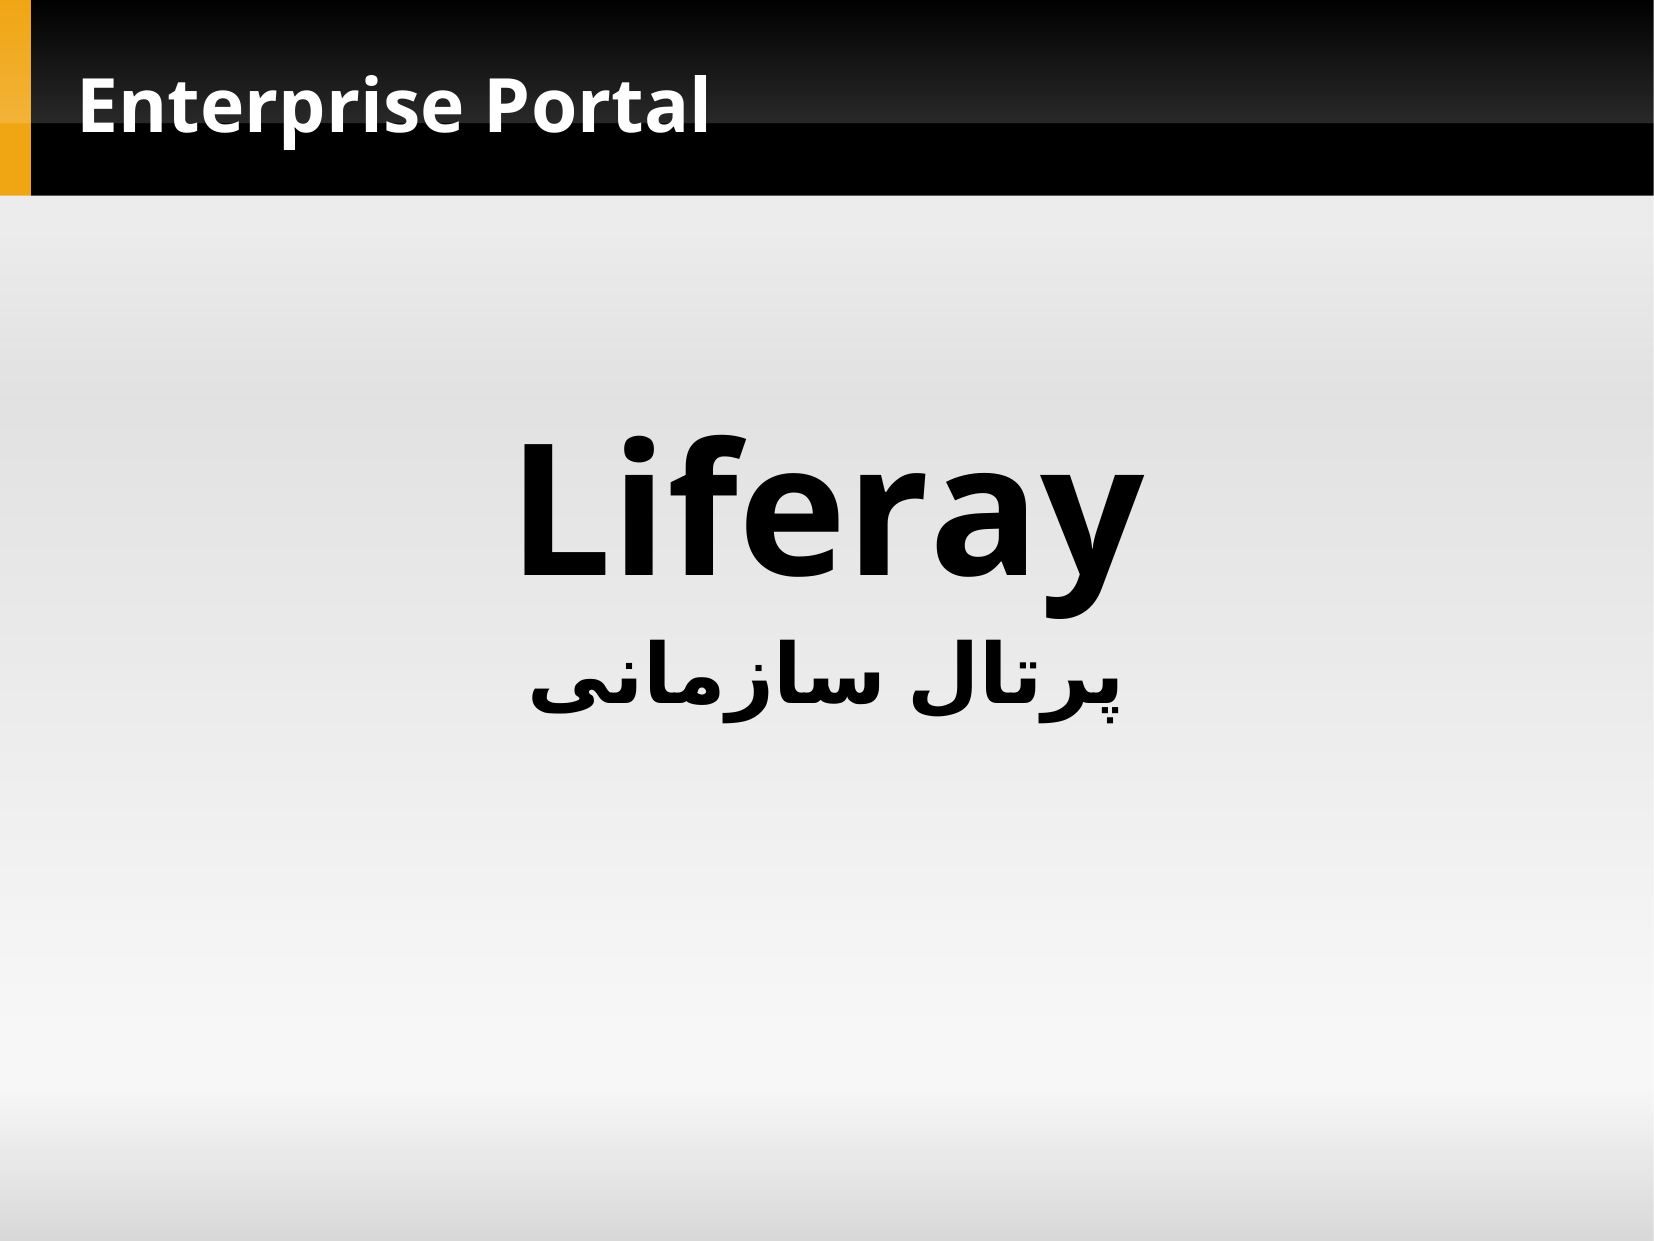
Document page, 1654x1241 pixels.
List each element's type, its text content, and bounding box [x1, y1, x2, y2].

subtitle Liferay پرتال سازمانی [82, 297, 1571, 1102]
picture [0, 0, 1654, 1241]
title Enterprise Portal [76, 7, 1565, 200]
